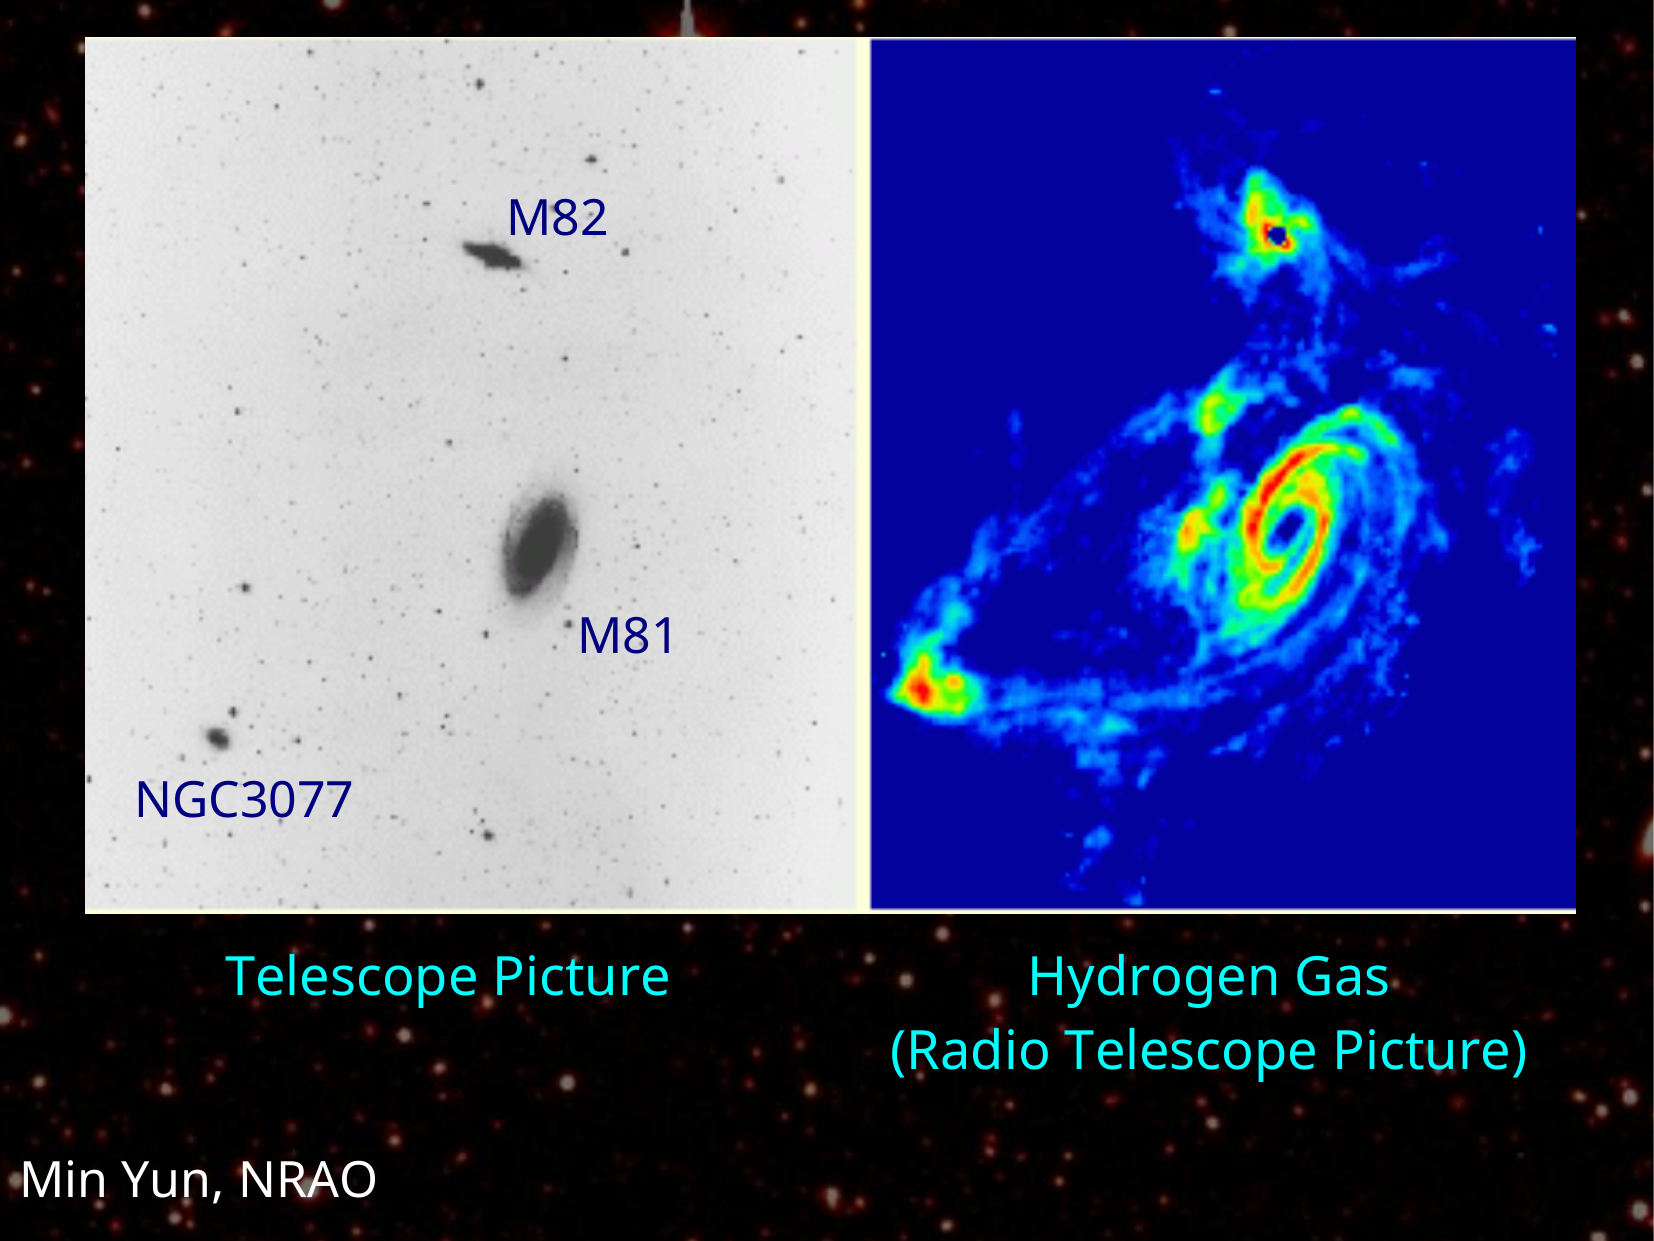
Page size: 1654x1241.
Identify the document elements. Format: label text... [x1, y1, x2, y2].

text_box NGC3077 [134, 763, 357, 845]
text_box Telescope Picture [225, 937, 661, 1025]
picture [0, 0, 1654, 1241]
text_box M81 [577, 600, 676, 681]
text_box M82 [506, 182, 604, 263]
text_box Min Yun, NRAO [19, 1143, 376, 1225]
text_box Hydrogen Gas (Radio Telescope Picture) [890, 937, 1519, 1113]
